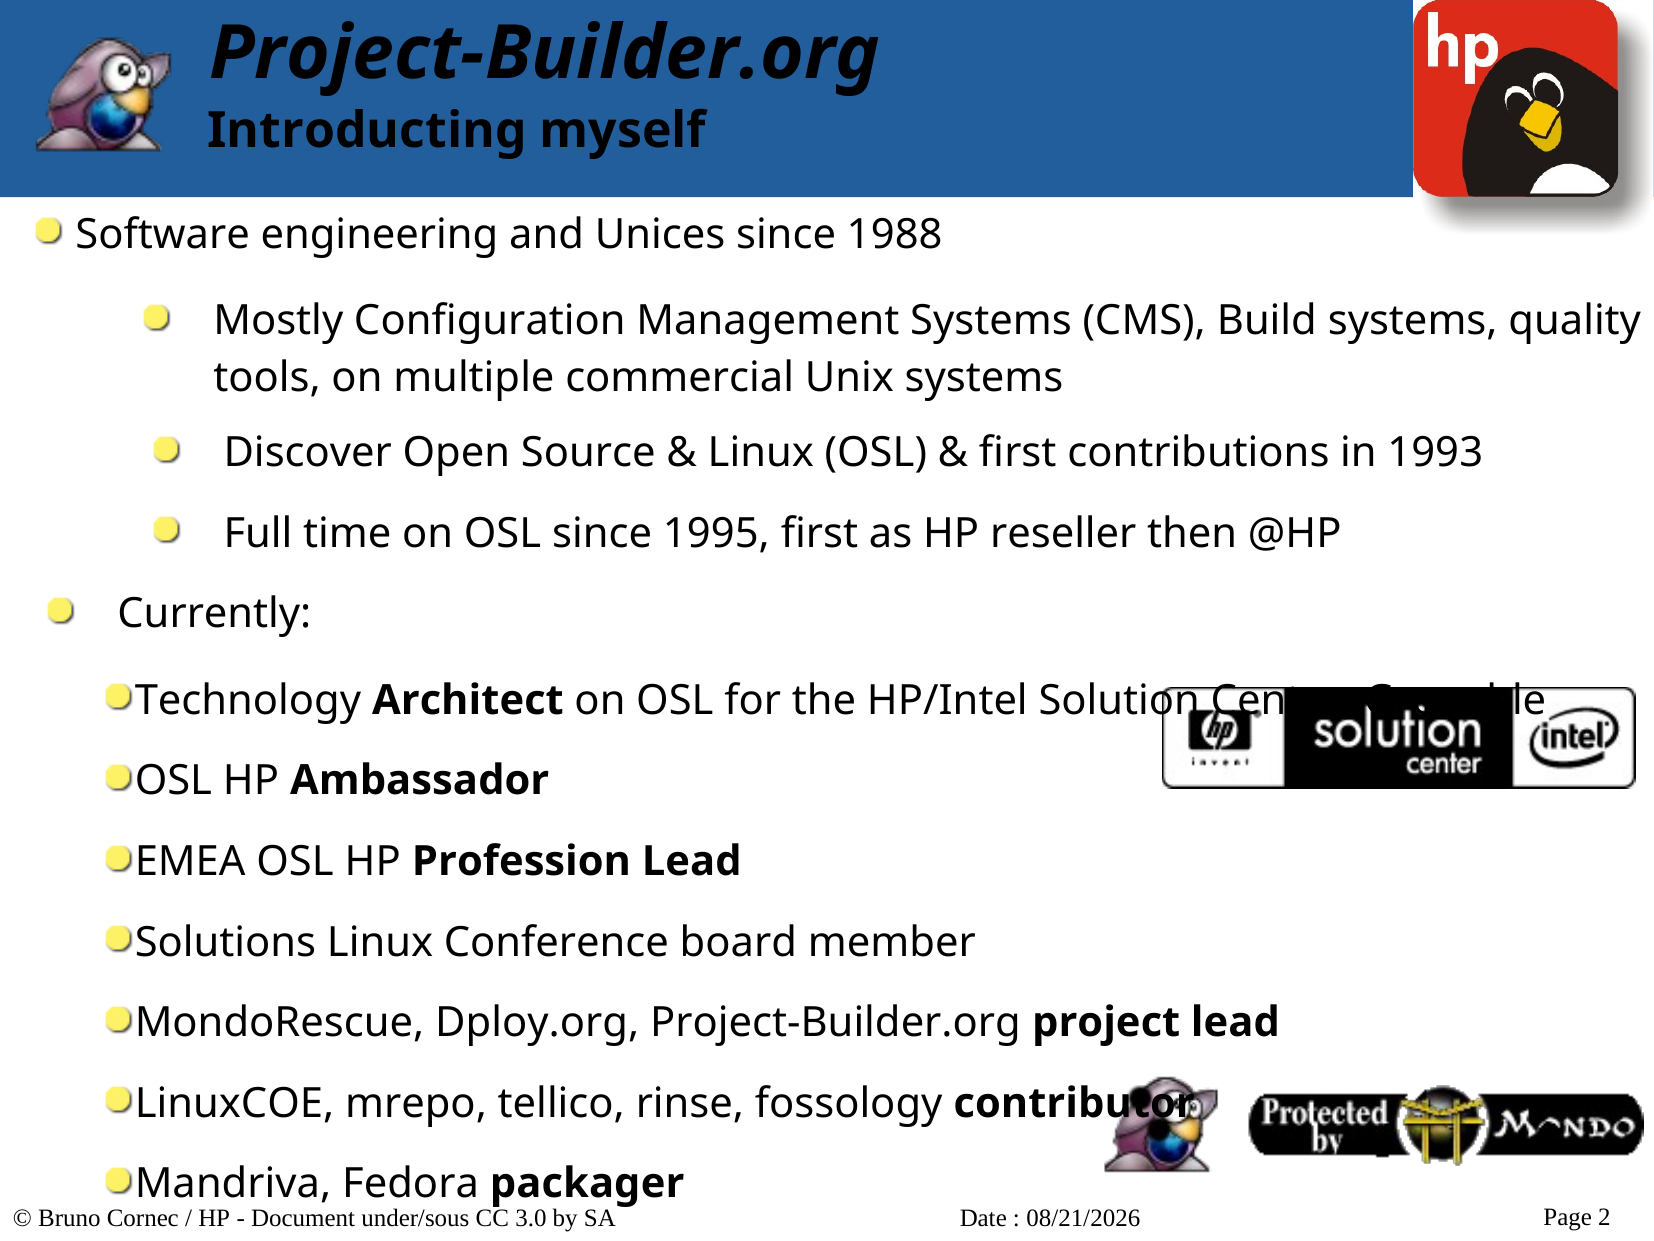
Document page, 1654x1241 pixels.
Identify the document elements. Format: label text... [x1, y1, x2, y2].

picture [0, 0, 211, 199]
picture [1413, 0, 1654, 203]
picture [1074, 1155, 1644, 1208]
list Software engineering and Unices since 1988 Mostly Configuration Management Systems (CMS), Build systems, quality tools, on multiple commercial Unix systems Discover Open Source & Linux (OSL) & first contributions in 1993 Full time on OSL since 1995, first as HP reseller then @HP Currently: Technology Architect on OSL for the HP/Intel Solution Center, Grenoble OSL HP Ambassador EMEA OSL HP Profession Lead Solutions Linux Conference board member MondoRescue, Dploy.org, Project-Builder.org project lead LinuxCOE, mrepo, tellico, rinse, fossology contributor Mandriva, Fedora packager [34, 203, 1654, 1155]
picture [104, 1166, 135, 1197]
title Introducting myself [207, 26, 1465, 203]
